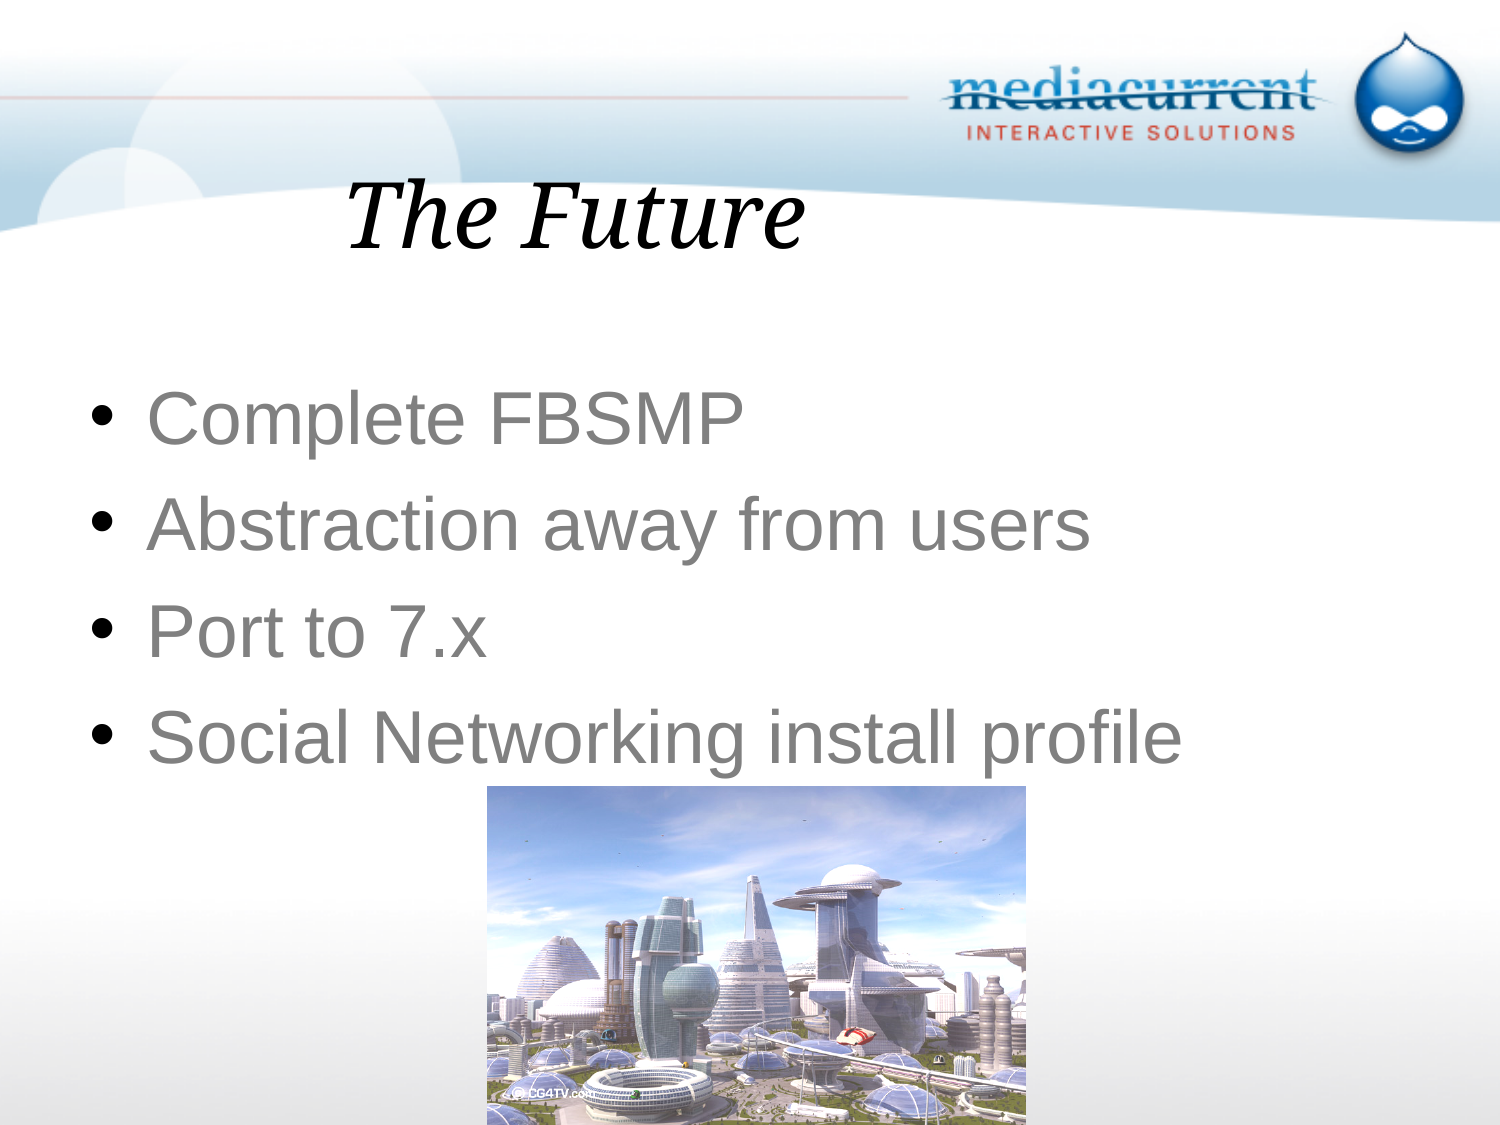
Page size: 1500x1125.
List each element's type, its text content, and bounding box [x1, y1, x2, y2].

text_box Complete FBSMP Abstraction away from users Port to 7.x Social Networking install profile [75, 362, 1425, 1068]
picture [487, 786, 1026, 1125]
text_box The Future [237, 149, 913, 338]
